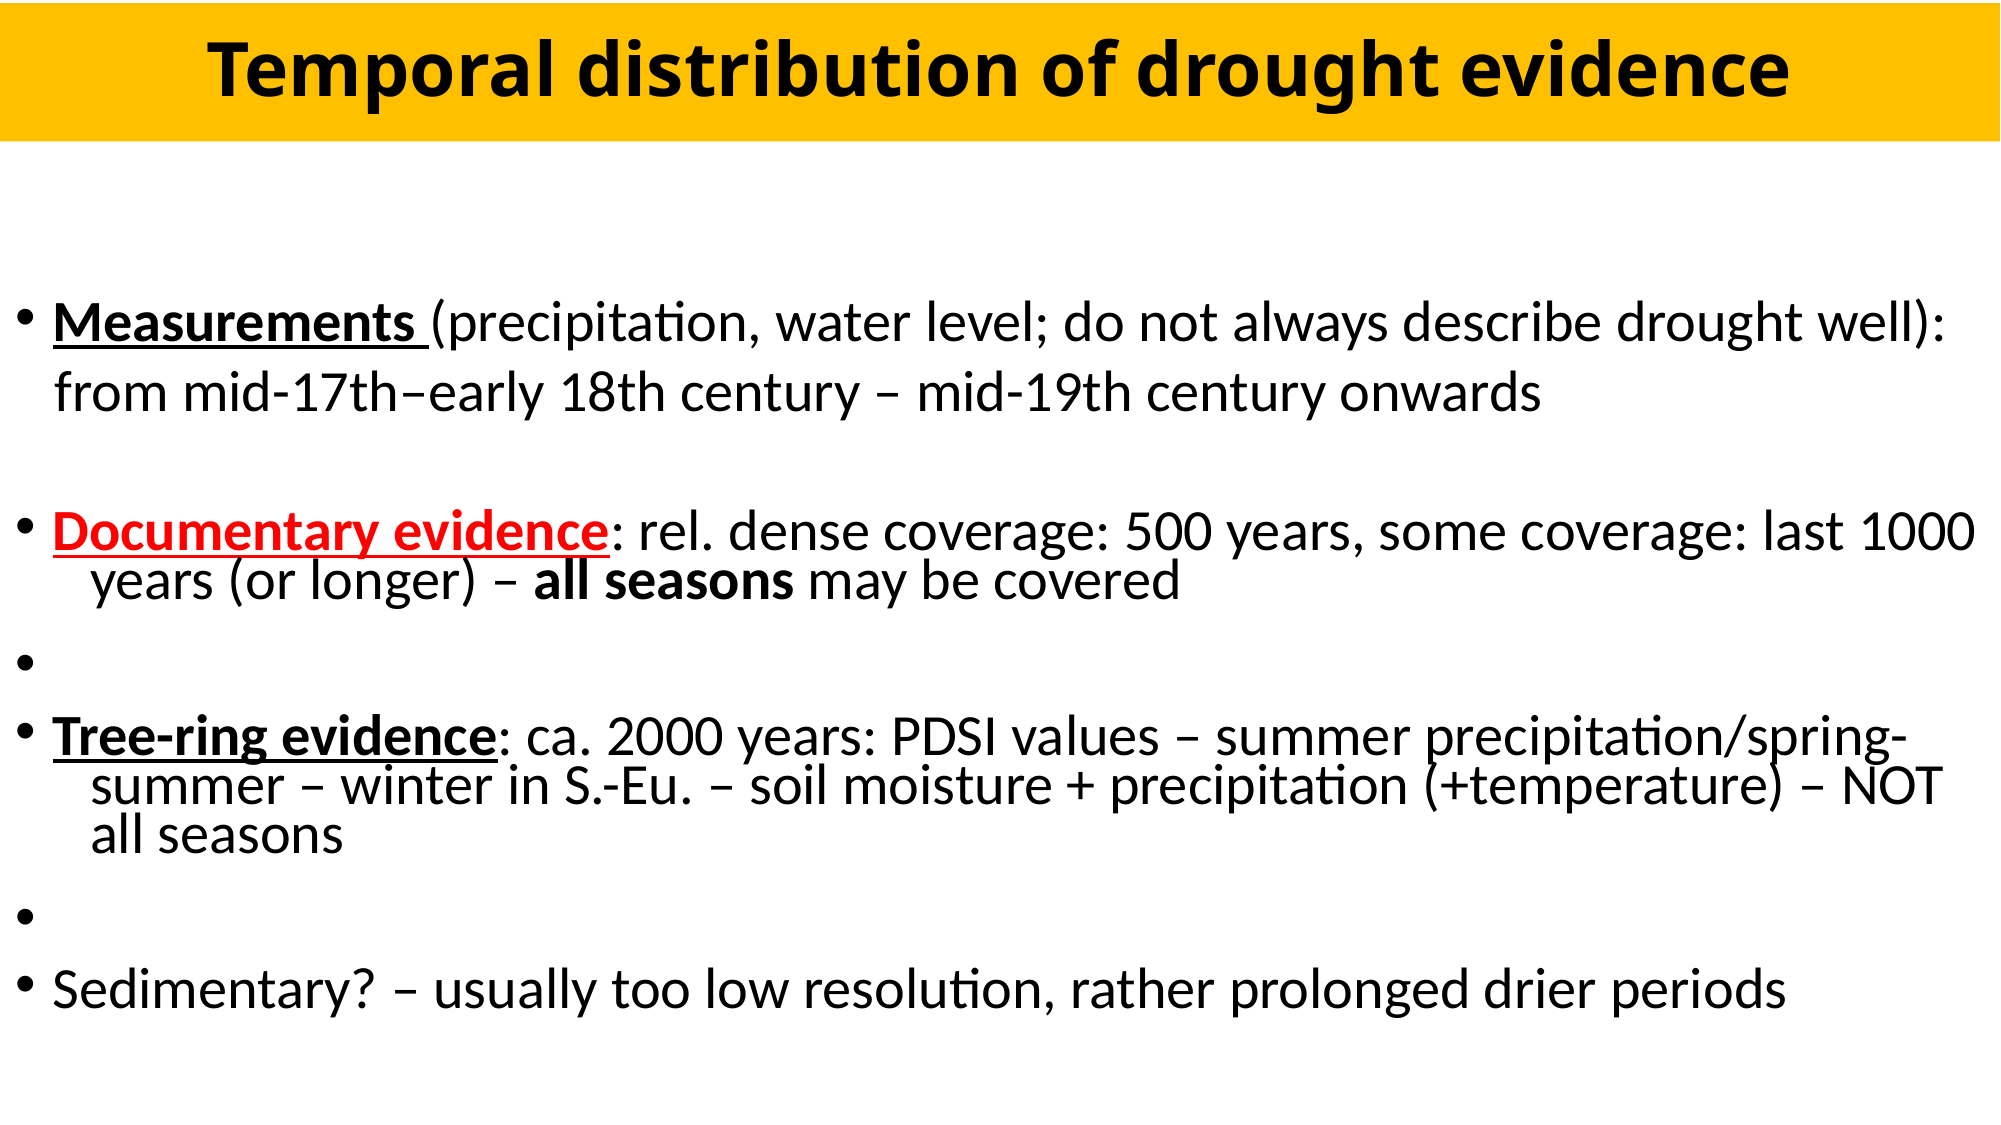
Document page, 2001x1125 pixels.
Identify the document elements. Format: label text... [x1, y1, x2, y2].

title Temporal distribution of drought evidence [0, 3, 2000, 142]
list Measurements (precipitation, water level; do not always describe drought well): from mid-17th–early 18th century – mid-19th century onwards Documentary evidence: rel. dense coverage: 500 years, some coverage: last 1000 years (or longer) – all seasons may be covered Tree-ring evidence: ca. 2000 years: PDSI values – summer precipitation/spring-summer – winter in S.-Eu. – soil moisture + precipitation (+temperature) – NOT all seasons Sedimentary? – usually too low resolution, rather prolonged drier periods [0, 204, 2000, 1032]
